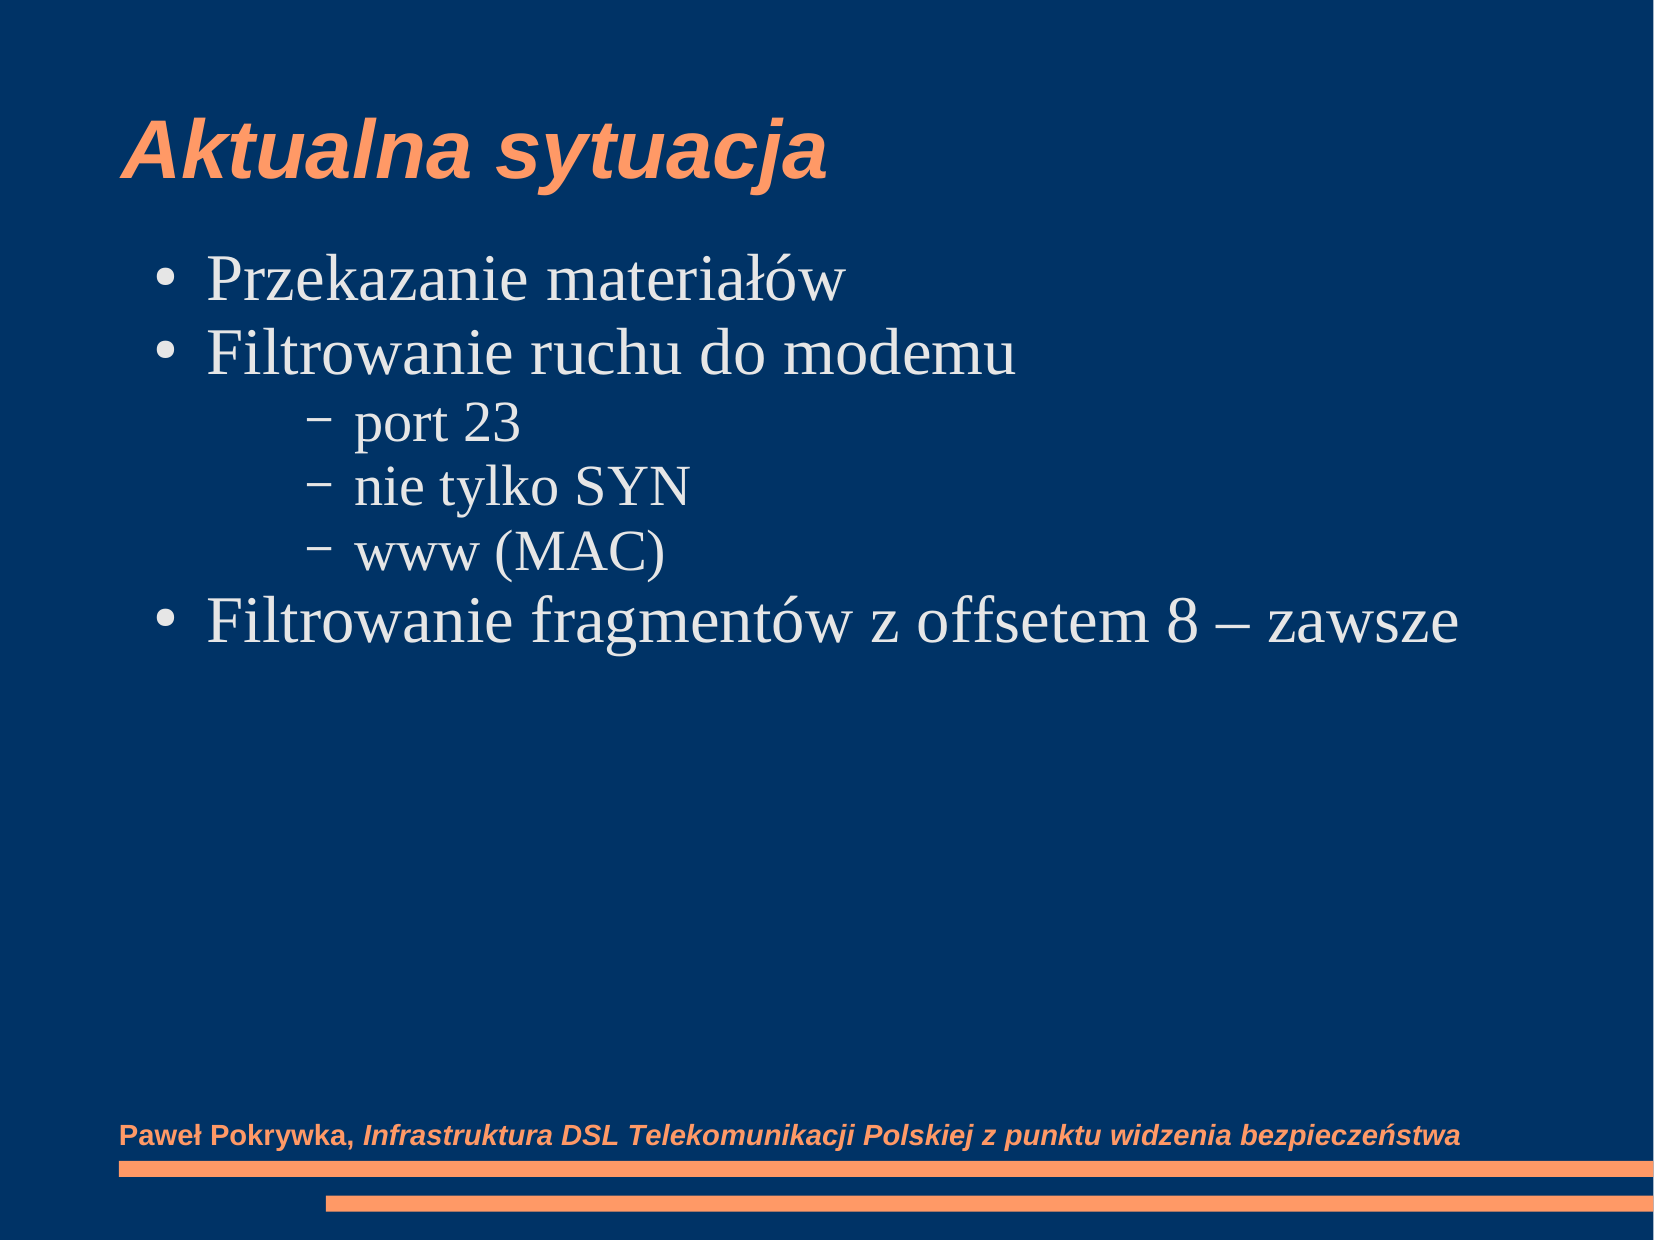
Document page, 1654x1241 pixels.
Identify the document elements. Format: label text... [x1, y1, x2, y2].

title Aktualna sytuacja [121, 46, 1534, 240]
text_box Paweł Pokrywka, Infrastruktura DSL Telekomunikacji Polskiej z punktu widzenia bezpieczeństwa [104, 1111, 1623, 1160]
list Przekazanie materiałów Filtrowanie ruchu do modemu port 23 nie tylko SYN www (MAC) Filtrowanie fragmentów z offsetem 8 – zawsze [118, 240, 1558, 1051]
